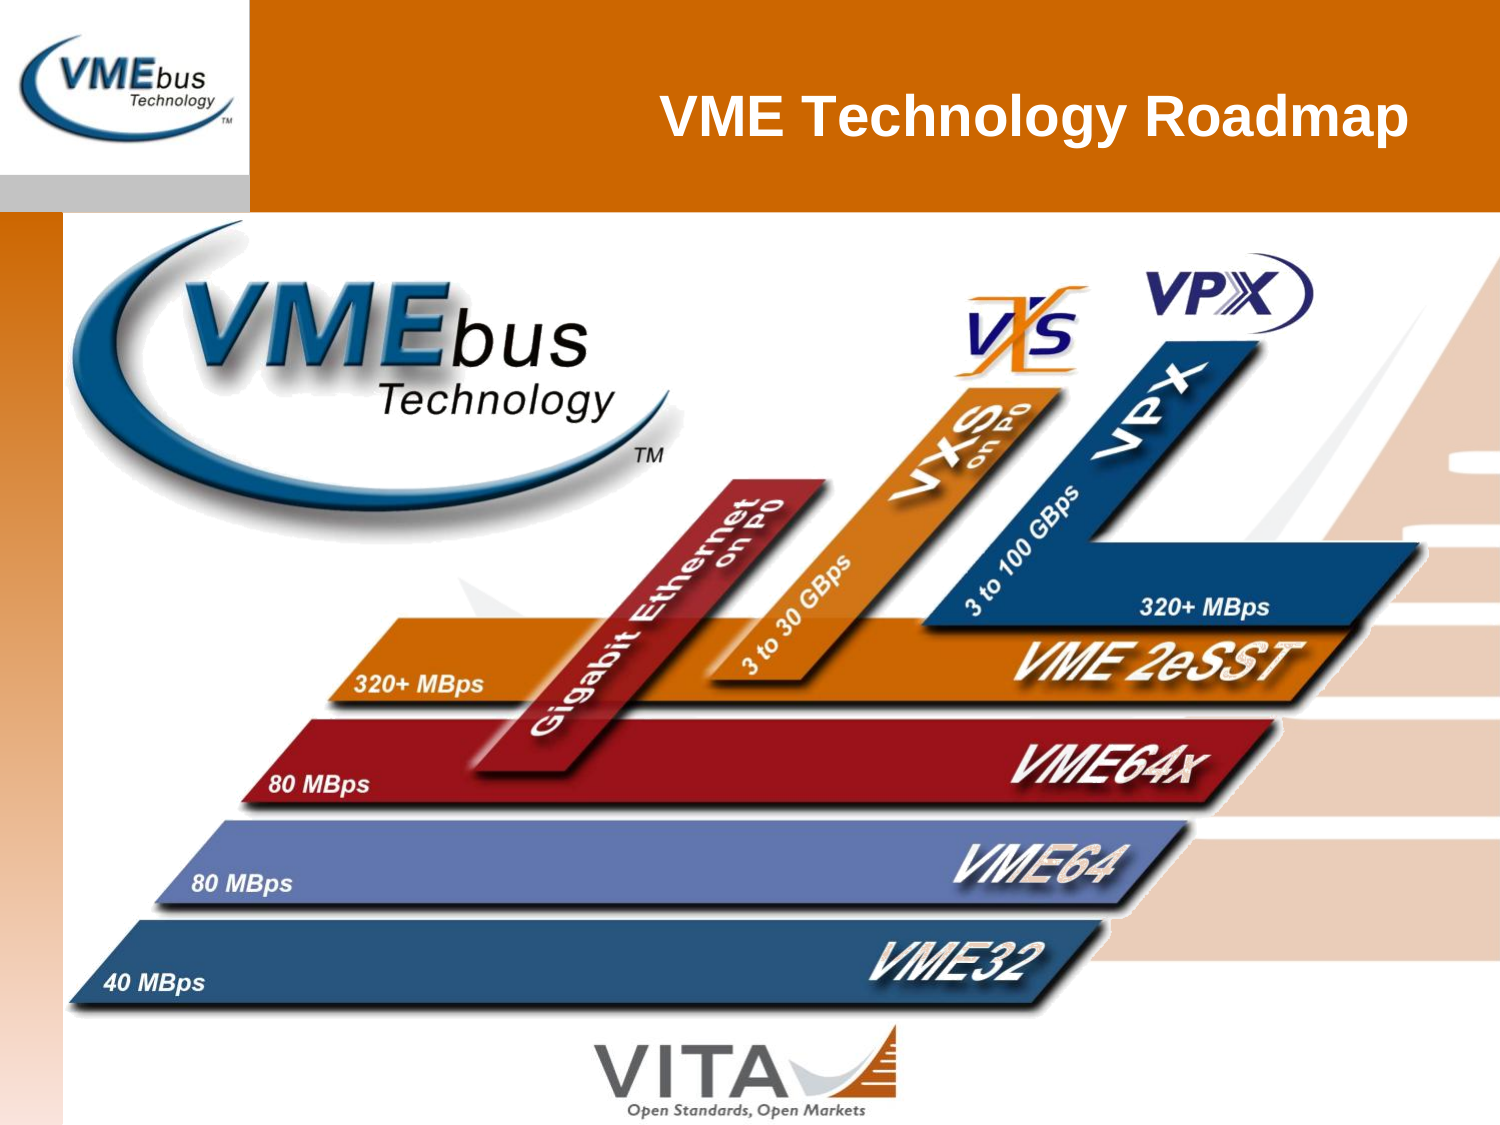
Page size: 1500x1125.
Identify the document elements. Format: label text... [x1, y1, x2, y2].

title VME Technology Roadmap [287, 45, 1426, 162]
picture [0, 0, 1476, 1125]
